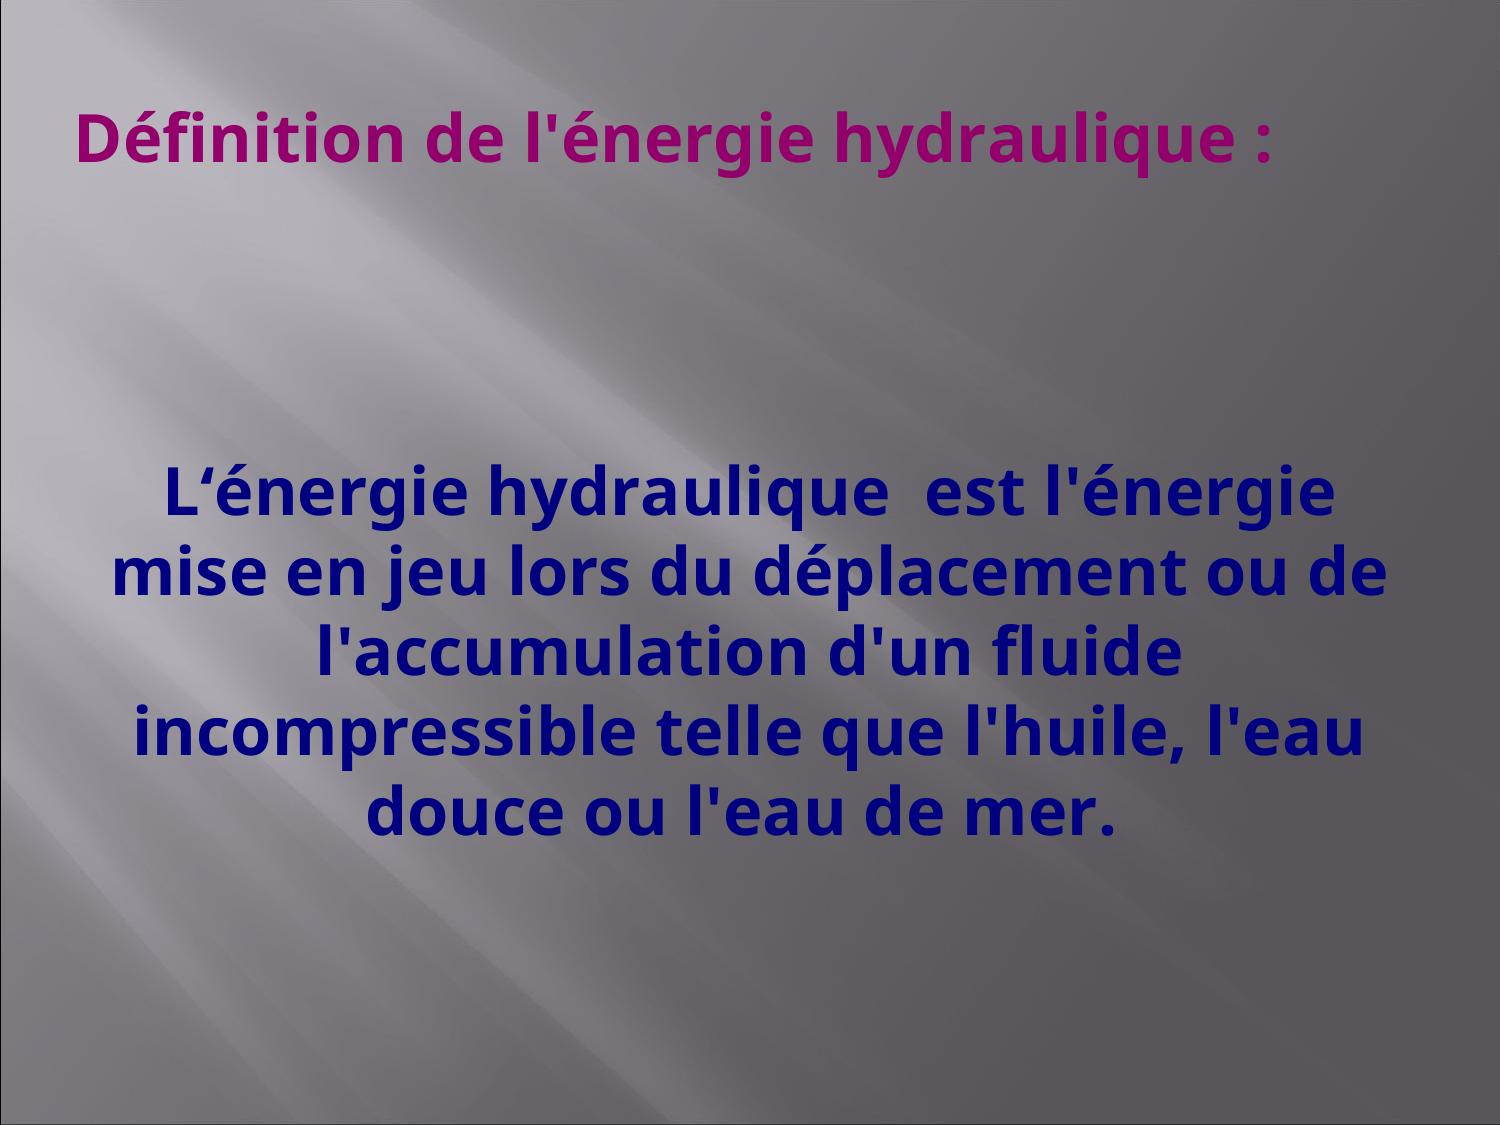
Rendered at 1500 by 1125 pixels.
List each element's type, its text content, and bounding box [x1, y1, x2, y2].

picture [0, 0, 1500, 1125]
text_box Définition de l'énergie hydraulique : [59, 88, 1418, 184]
subtitle L‘énergie hydraulique est l'énergie mise en jeu lors du déplacement ou de l'accumulation d'un fluide incompressible telle que l'huile, l'eau douce ou l'eau de mer. [75, 262, 1426, 1035]
